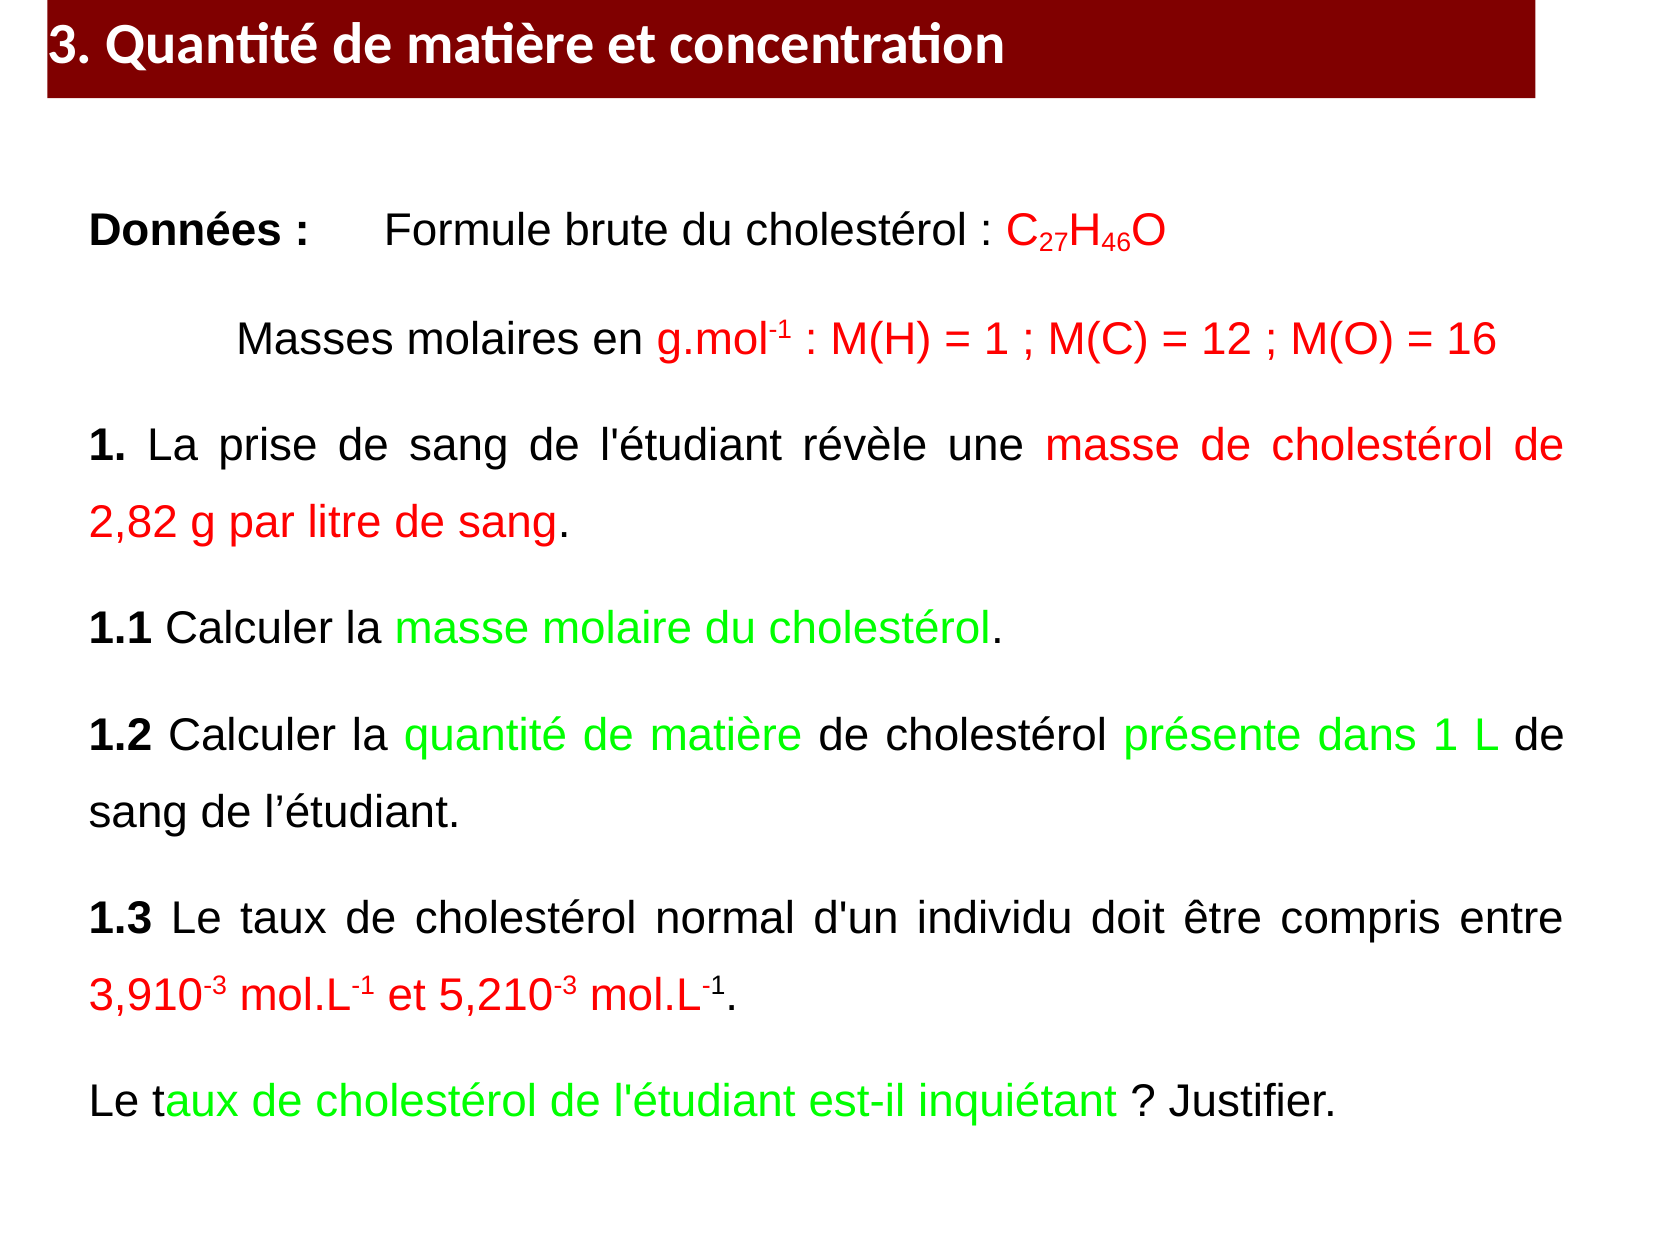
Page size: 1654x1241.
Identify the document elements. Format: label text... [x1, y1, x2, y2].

list Données : Formule brute du cholestérol : C27H46O Masses molaires en g.mol-1 : M(H) = 1 ; M(C) = 12 ; M(O) = 16 1. La prise de sang de l'étudiant révèle une masse de cholestérol de 2,82 g par litre de sang. 1.1 Calculer la masse molaire du cholestérol. 1.2 Calculer la quantité de matière de cholestérol présente dans 1 L de sang de l’étudiant. 1.3 Le taux de cholestérol normal d'un individu doit être compris entre 3,910-3 mol.L-1 et 5,210-3 mol.L-1. Le taux de cholestérol de l'étudiant est-il inquiétant ? Justifier. [88, 177, 1565, 1113]
title 3. Quantité de matière et concentration [47, 0, 1536, 99]
